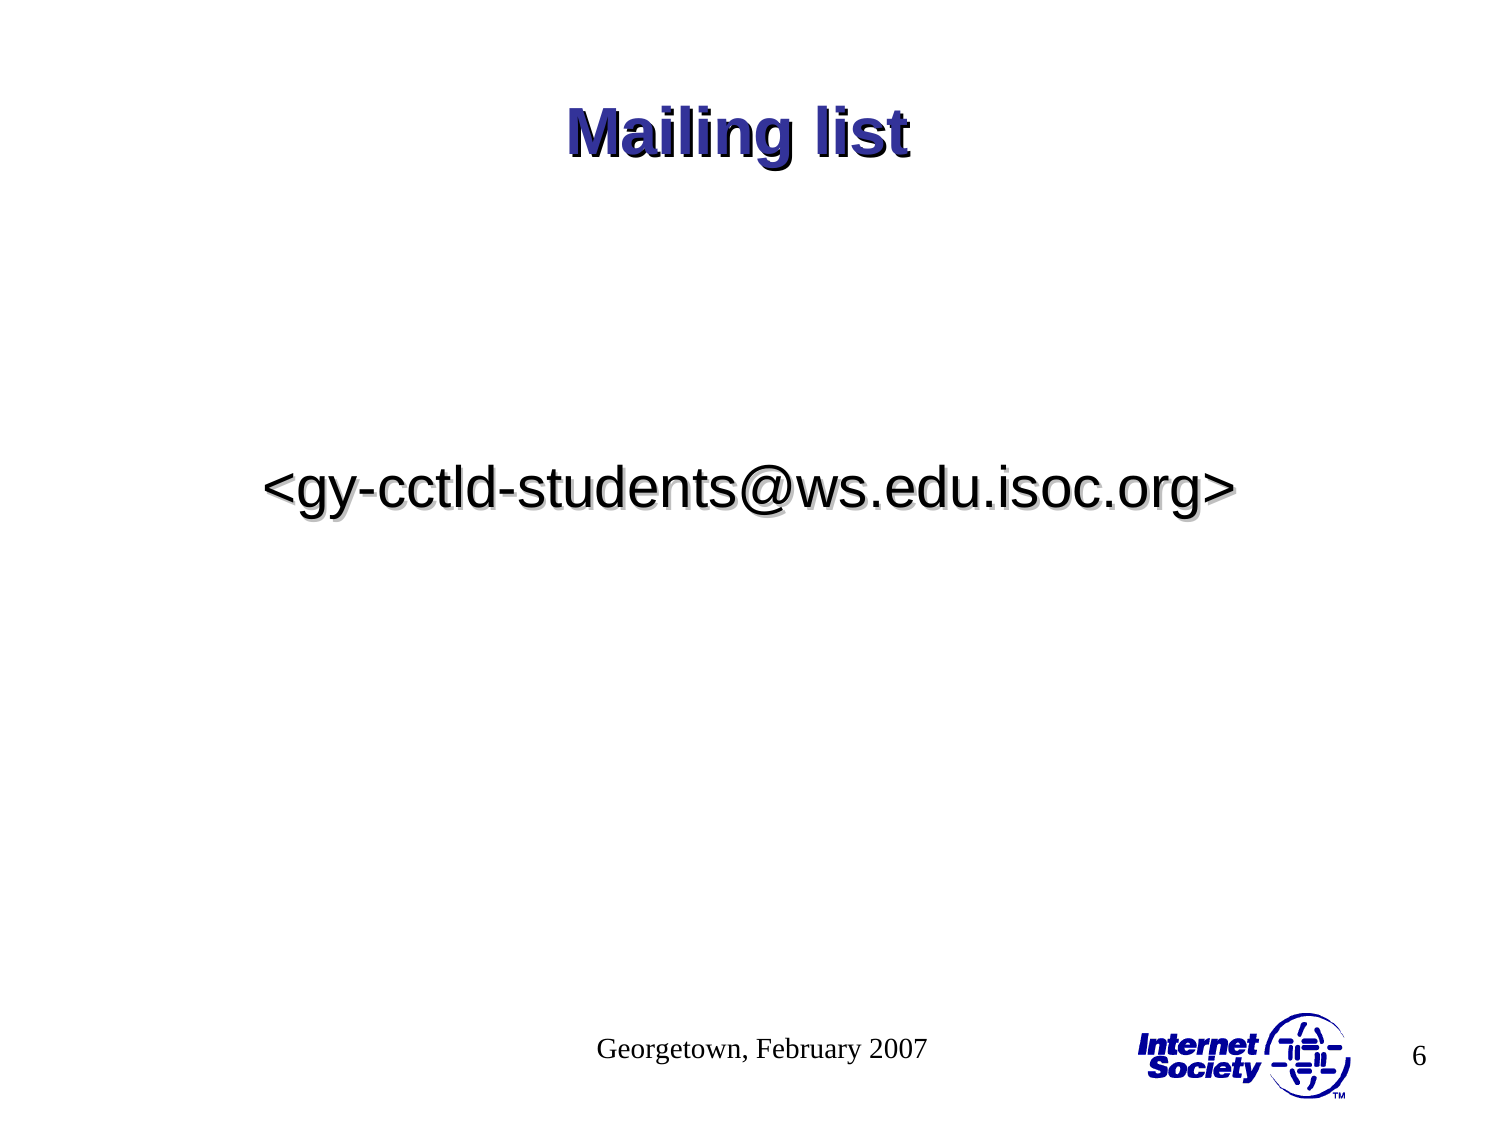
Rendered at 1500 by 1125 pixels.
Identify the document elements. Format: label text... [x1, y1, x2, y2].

list <gy-cctld-students@ws.edu.isoc.org> [112, 262, 1388, 1001]
picture [1137, 1012, 1351, 1099]
title Mailing list [99, 37, 1375, 225]
